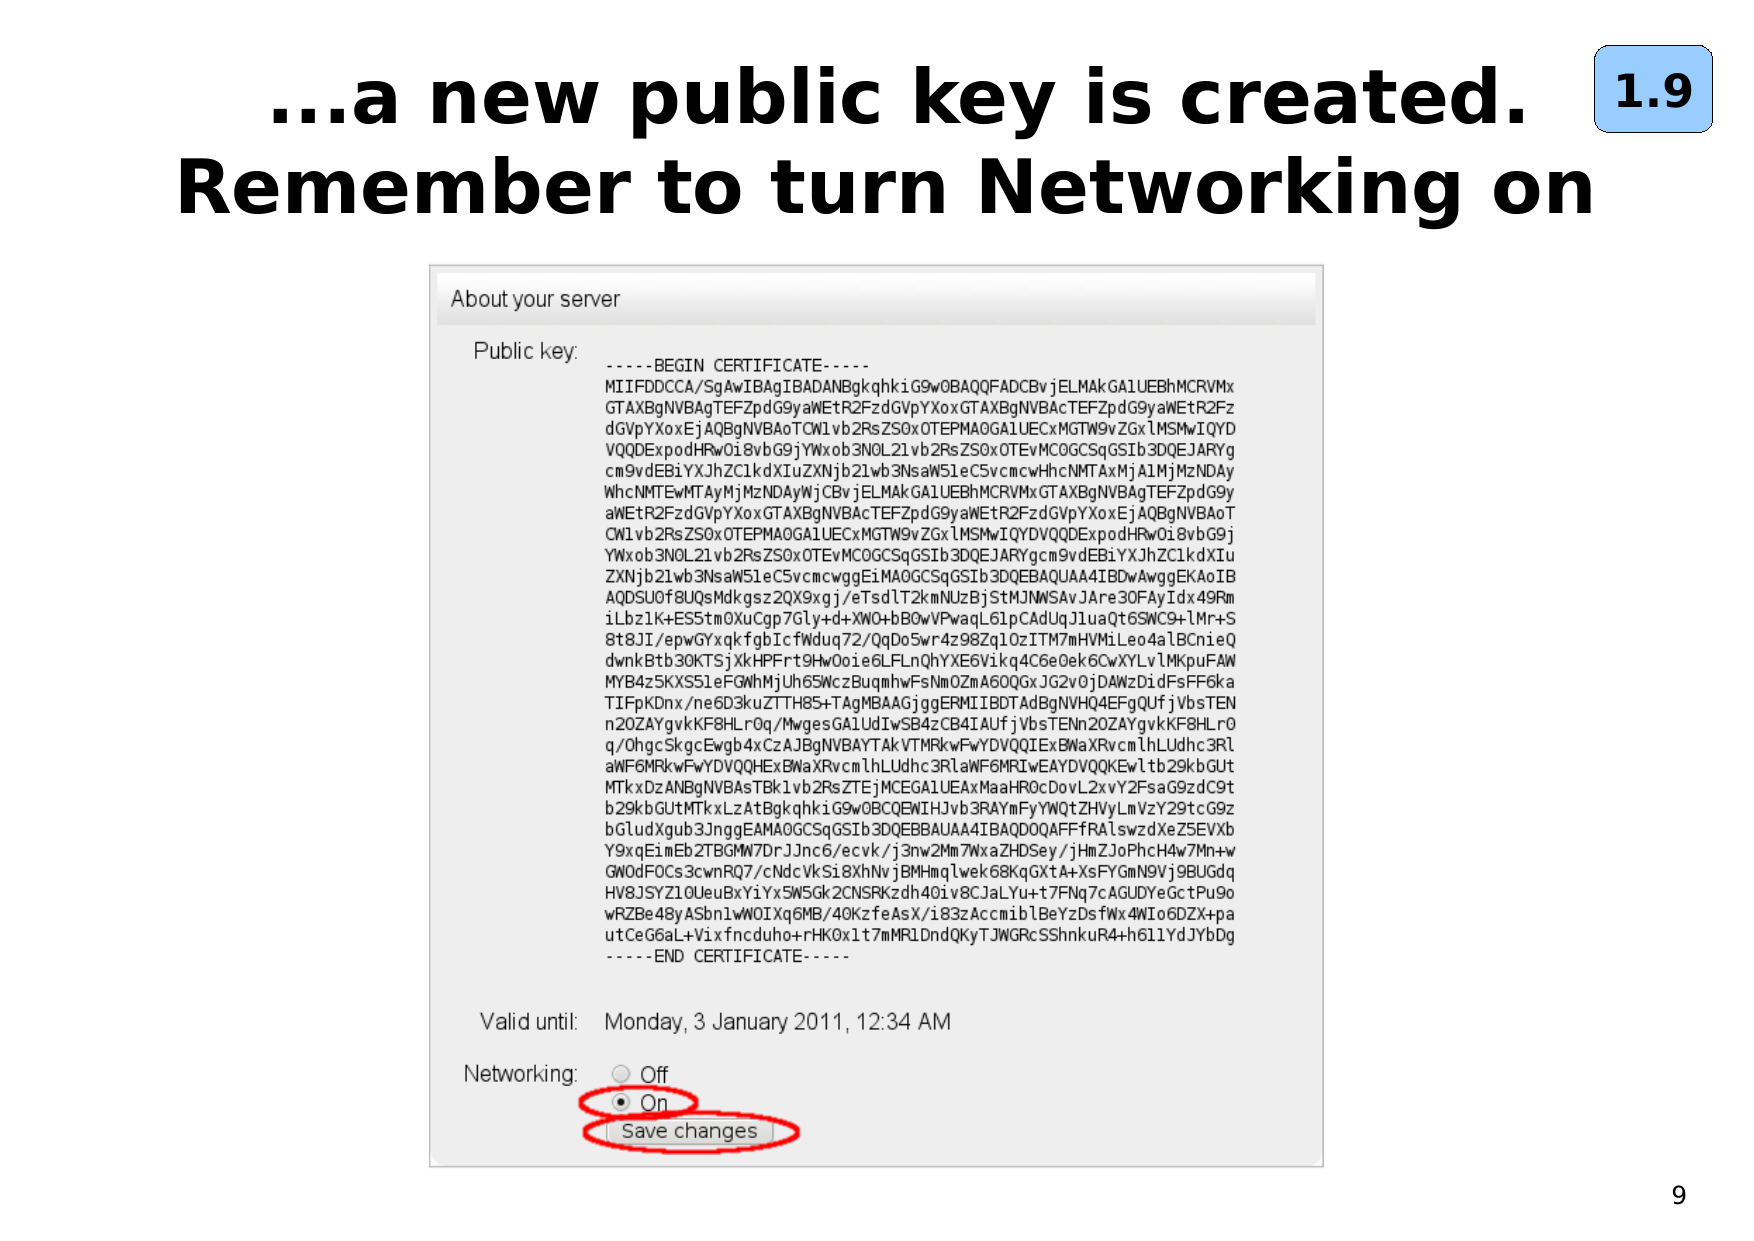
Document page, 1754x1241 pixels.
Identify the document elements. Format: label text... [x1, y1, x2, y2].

text_box 1.9 [1594, 45, 1713, 133]
picture [429, 262, 1324, 1169]
title ...a new public key is created. Remember to turn Networking on [59, 34, 1713, 242]
